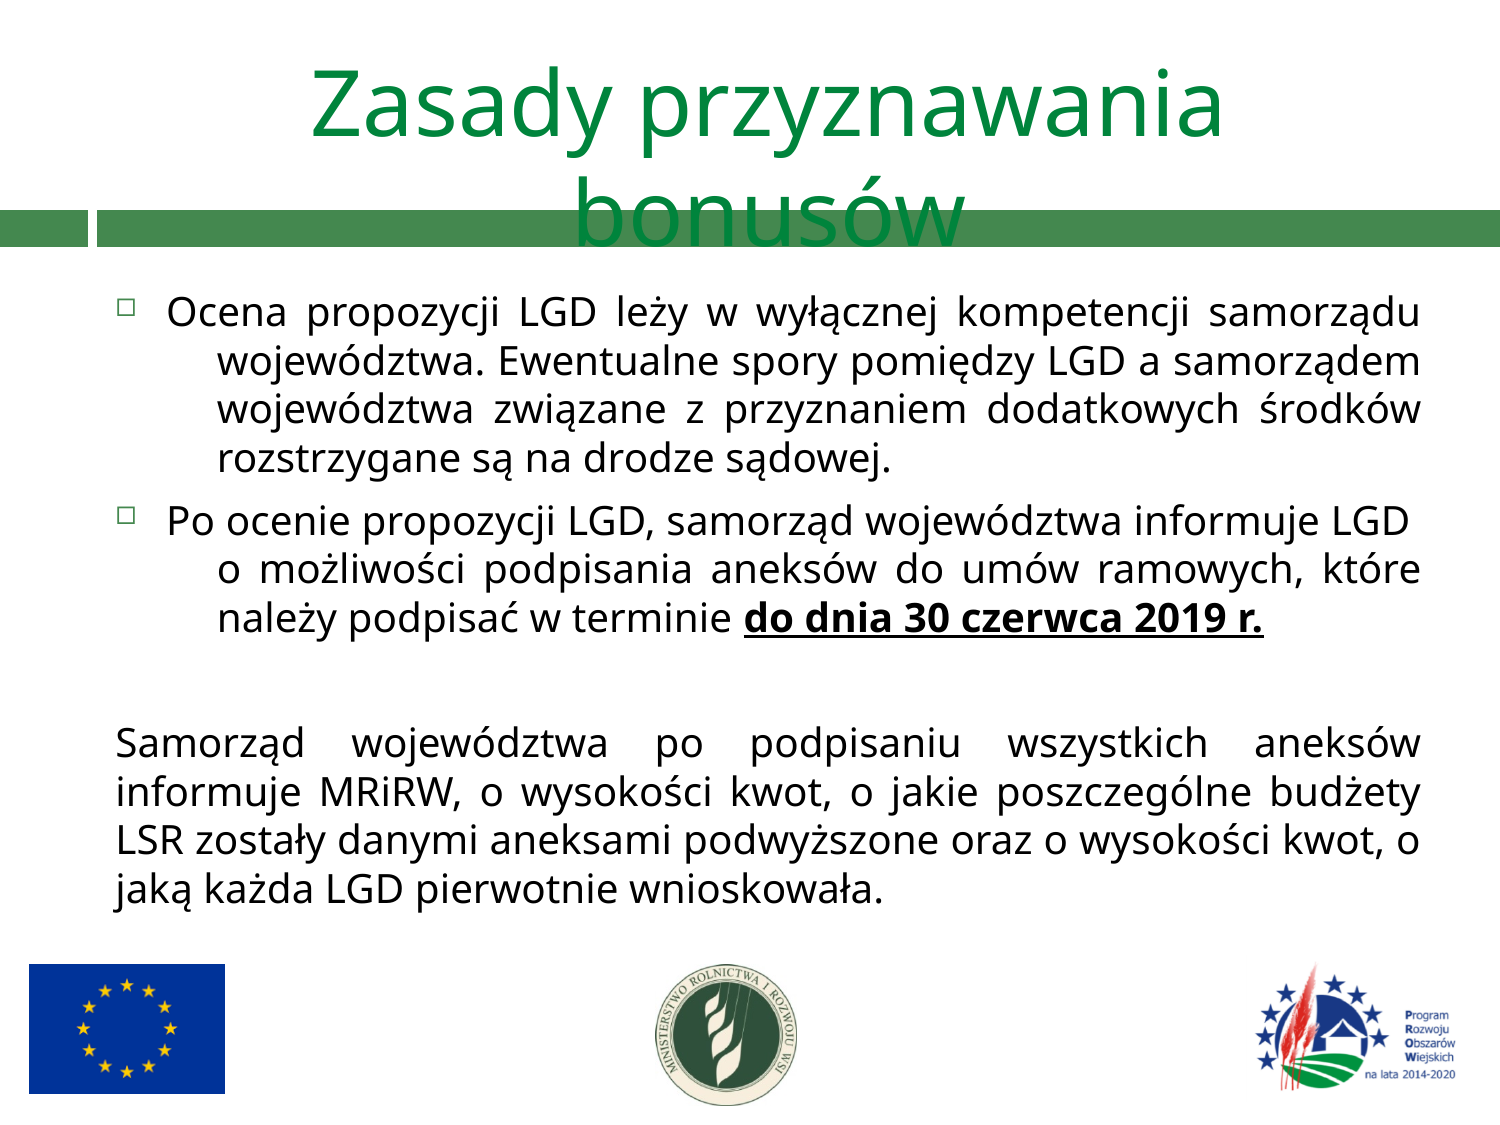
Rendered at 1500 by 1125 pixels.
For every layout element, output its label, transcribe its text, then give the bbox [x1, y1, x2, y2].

list Ocena propozycji LGD leży w wyłącznej kompetencji samorządu województwa. Ewentualne spory pomiędzy LGD a samorządem województwa związane z przyznaniem dodatkowych środków rozstrzygane są na drodze sądowej. Po ocenie propozycji LGD, samorząd województwa informuje LGD o możliwości podpisania aneksów do umów ramowych, które należy podpisać w terminie do dnia 30 czerwca 2019 r. Samorząd województwa po podpisaniu wszystkich aneksów informuje MRiRW, o wysokości kwot, o jakie poszczególne budżety LSR zostały danymi aneksami podwyższone oraz o wysokości kwot, o jaką każda LGD pierwotnie wnioskowała. [100, 278, 1438, 956]
title Zasady przyznawania bonusów [100, 37, 1438, 201]
